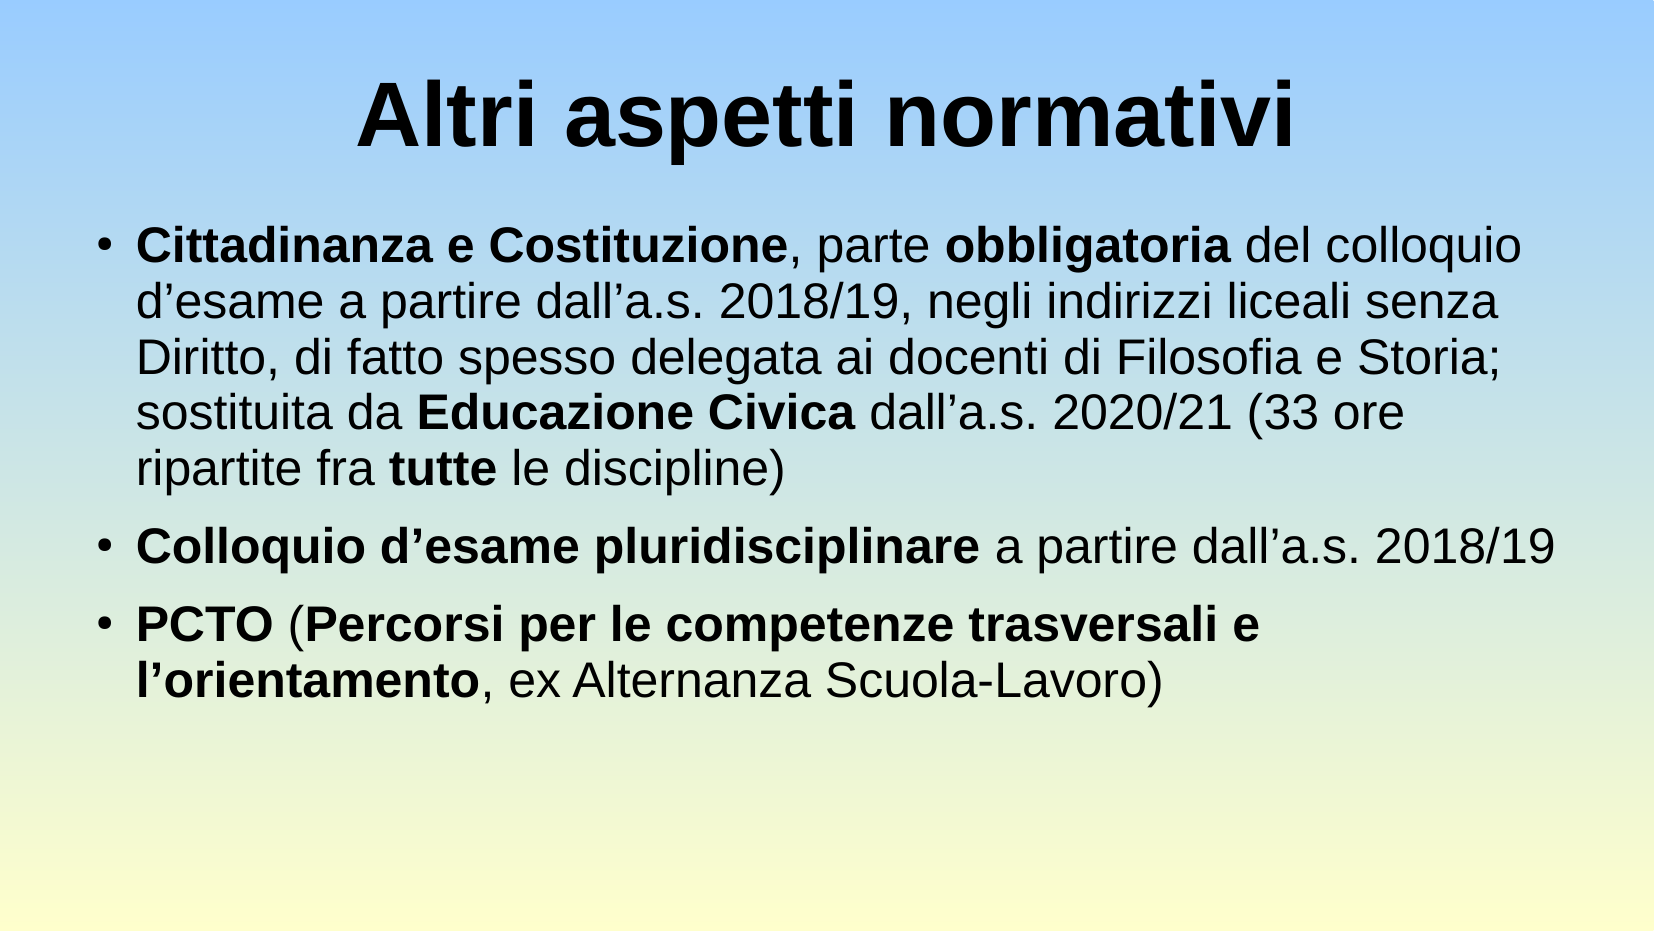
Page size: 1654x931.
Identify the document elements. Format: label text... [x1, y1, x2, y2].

title Altri aspetti normativi [82, 37, 1571, 193]
list Cittadinanza e Costituzione, parte obbligatoria del colloquio d’esame a partire dall’a.s. 2018/19, negli indirizzi liceali senza Diritto, di fatto spesso delegata ai docenti di Filosofia e Storia; sostituita da Educazione Civica dall’a.s. 2020/21 (33 ore ripartite fra tutte le discipline) Colloquio d’esame pluridisciplinare a partire dall’a.s. 2018/19 PCTO (Percorsi per le competenze trasversali e l’orientamento, ex Alternanza Scuola-Lavoro) [82, 217, 1571, 758]
